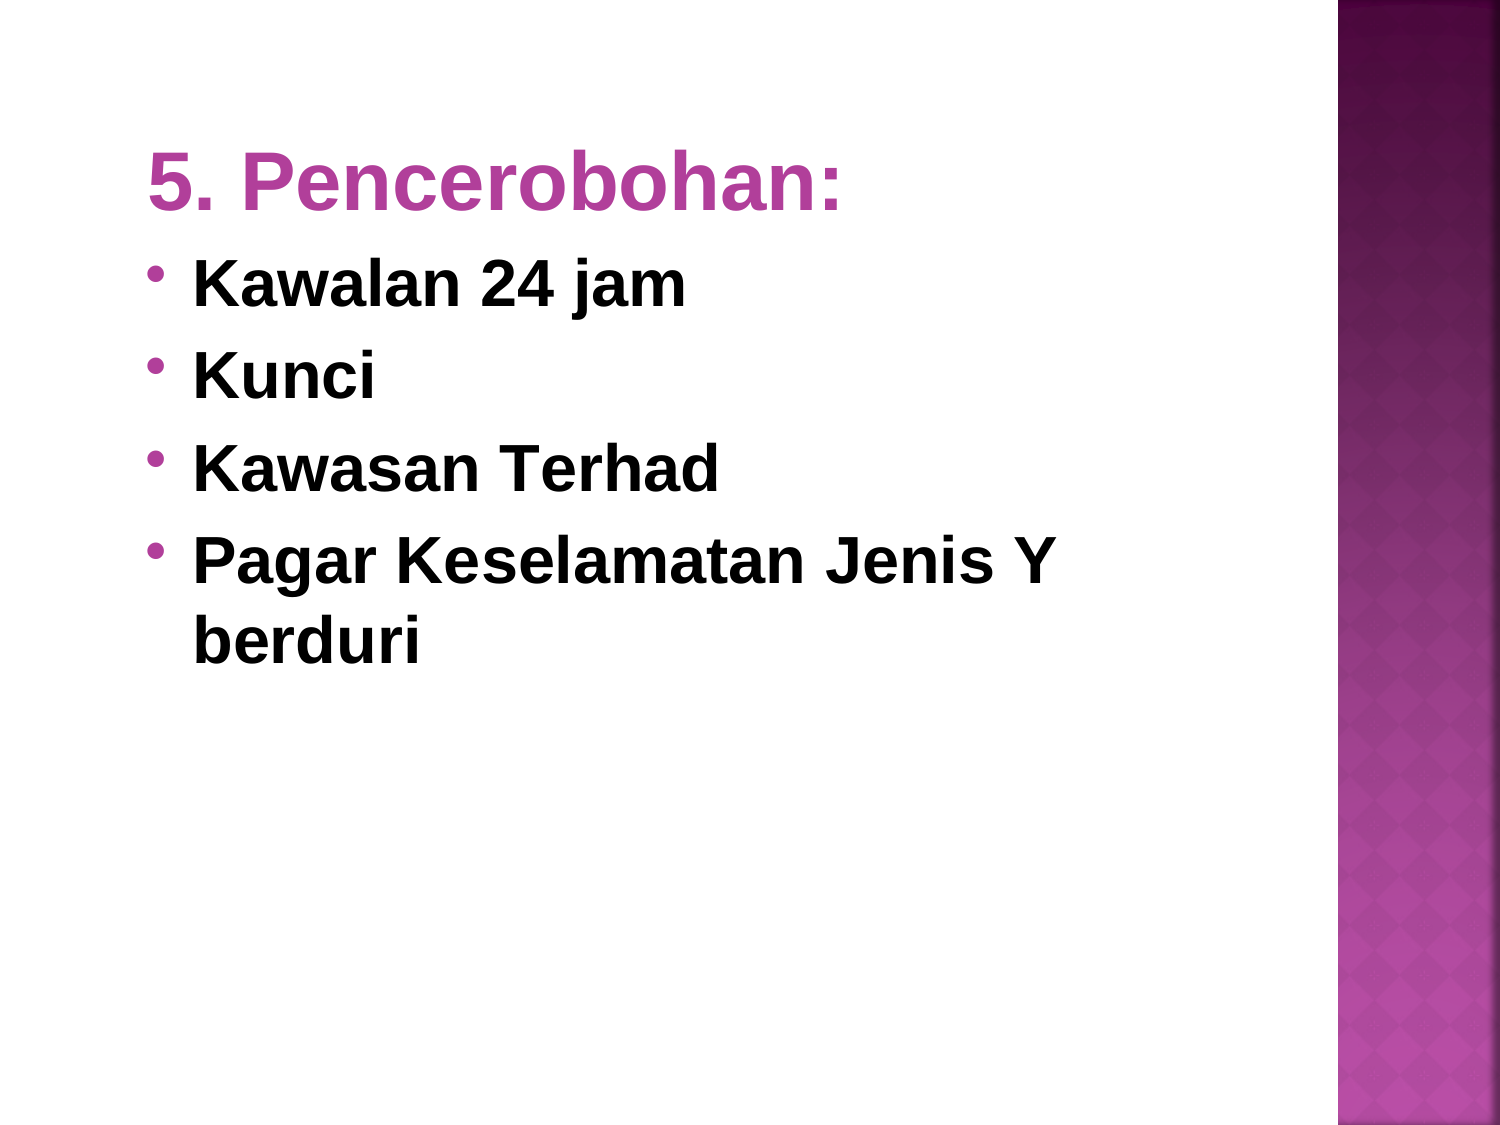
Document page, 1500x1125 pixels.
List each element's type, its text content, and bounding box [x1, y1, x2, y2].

list 5. Pencerobohan: Kawalan 24 jam Kunci Kawasan Terhad Pagar Keselamatan Jenis Y berduri [132, 120, 1321, 916]
picture [1338, 0, 1500, 1125]
